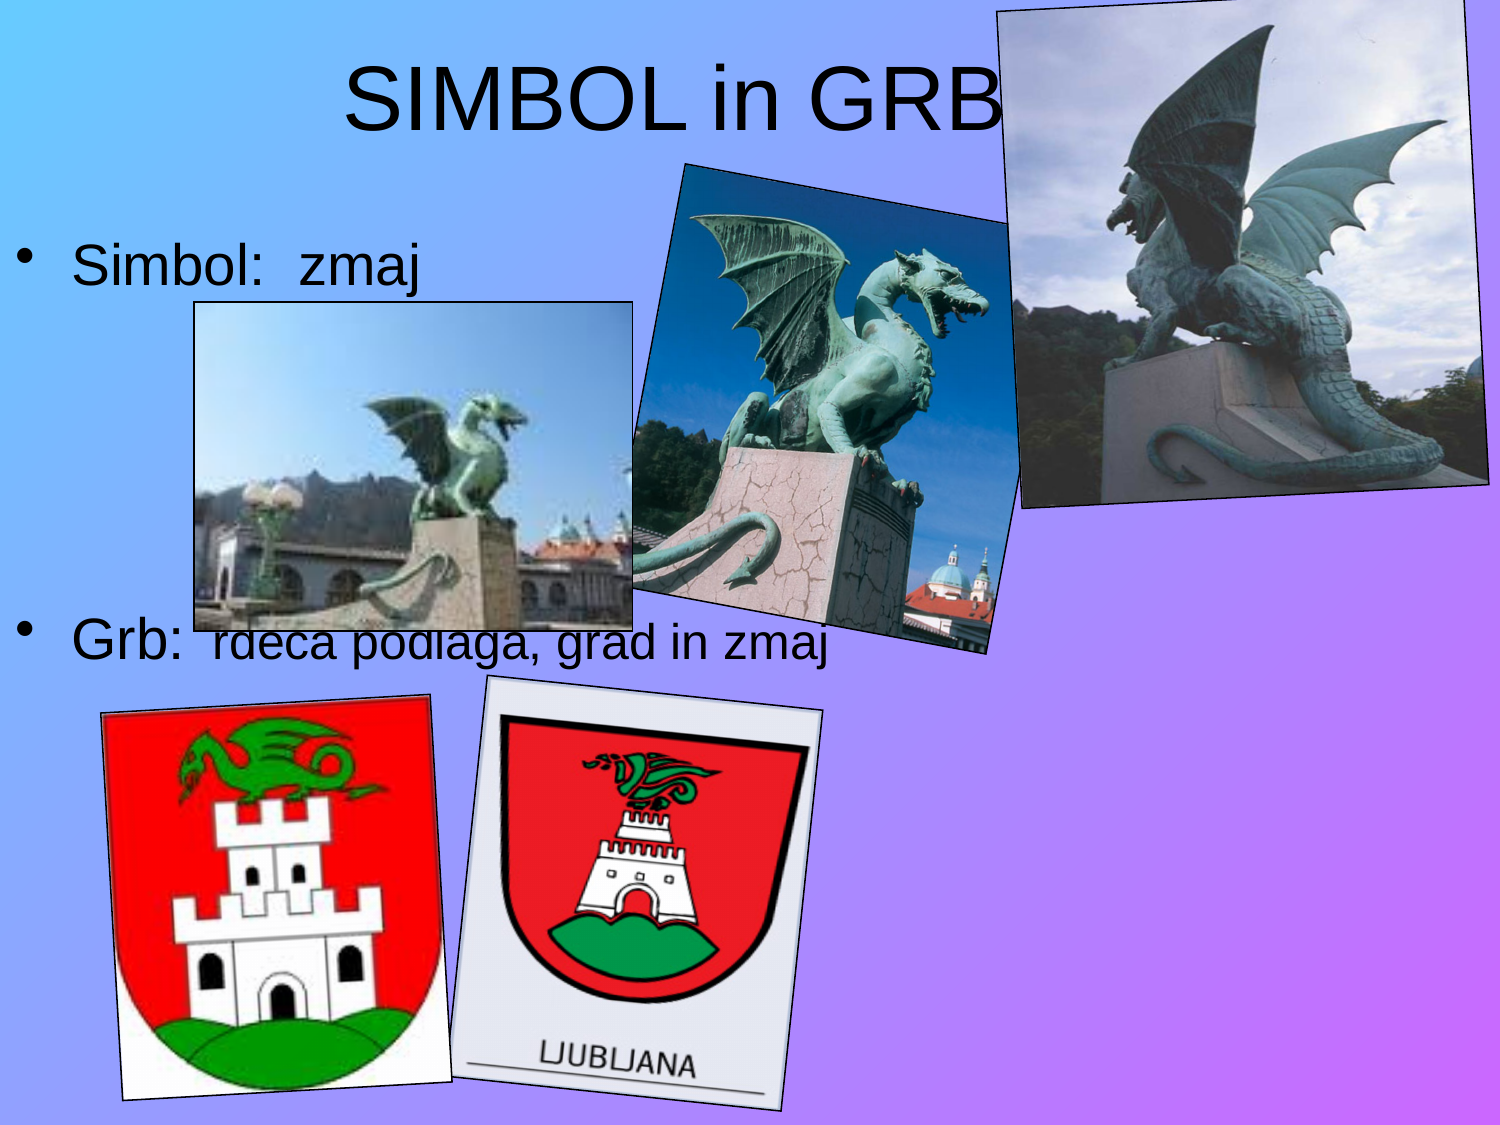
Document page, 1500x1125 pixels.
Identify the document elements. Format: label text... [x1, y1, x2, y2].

picture [194, 302, 632, 631]
picture [633, 164, 1019, 654]
picture [101, 695, 452, 1100]
title SIMBOL in GRB [0, 0, 1186, 188]
picture [451, 676, 822, 1111]
picture [997, 0, 1489, 508]
list Simbol: zmaj Grb: rdeča podlaga, grad in zmaj [0, 220, 1350, 963]
